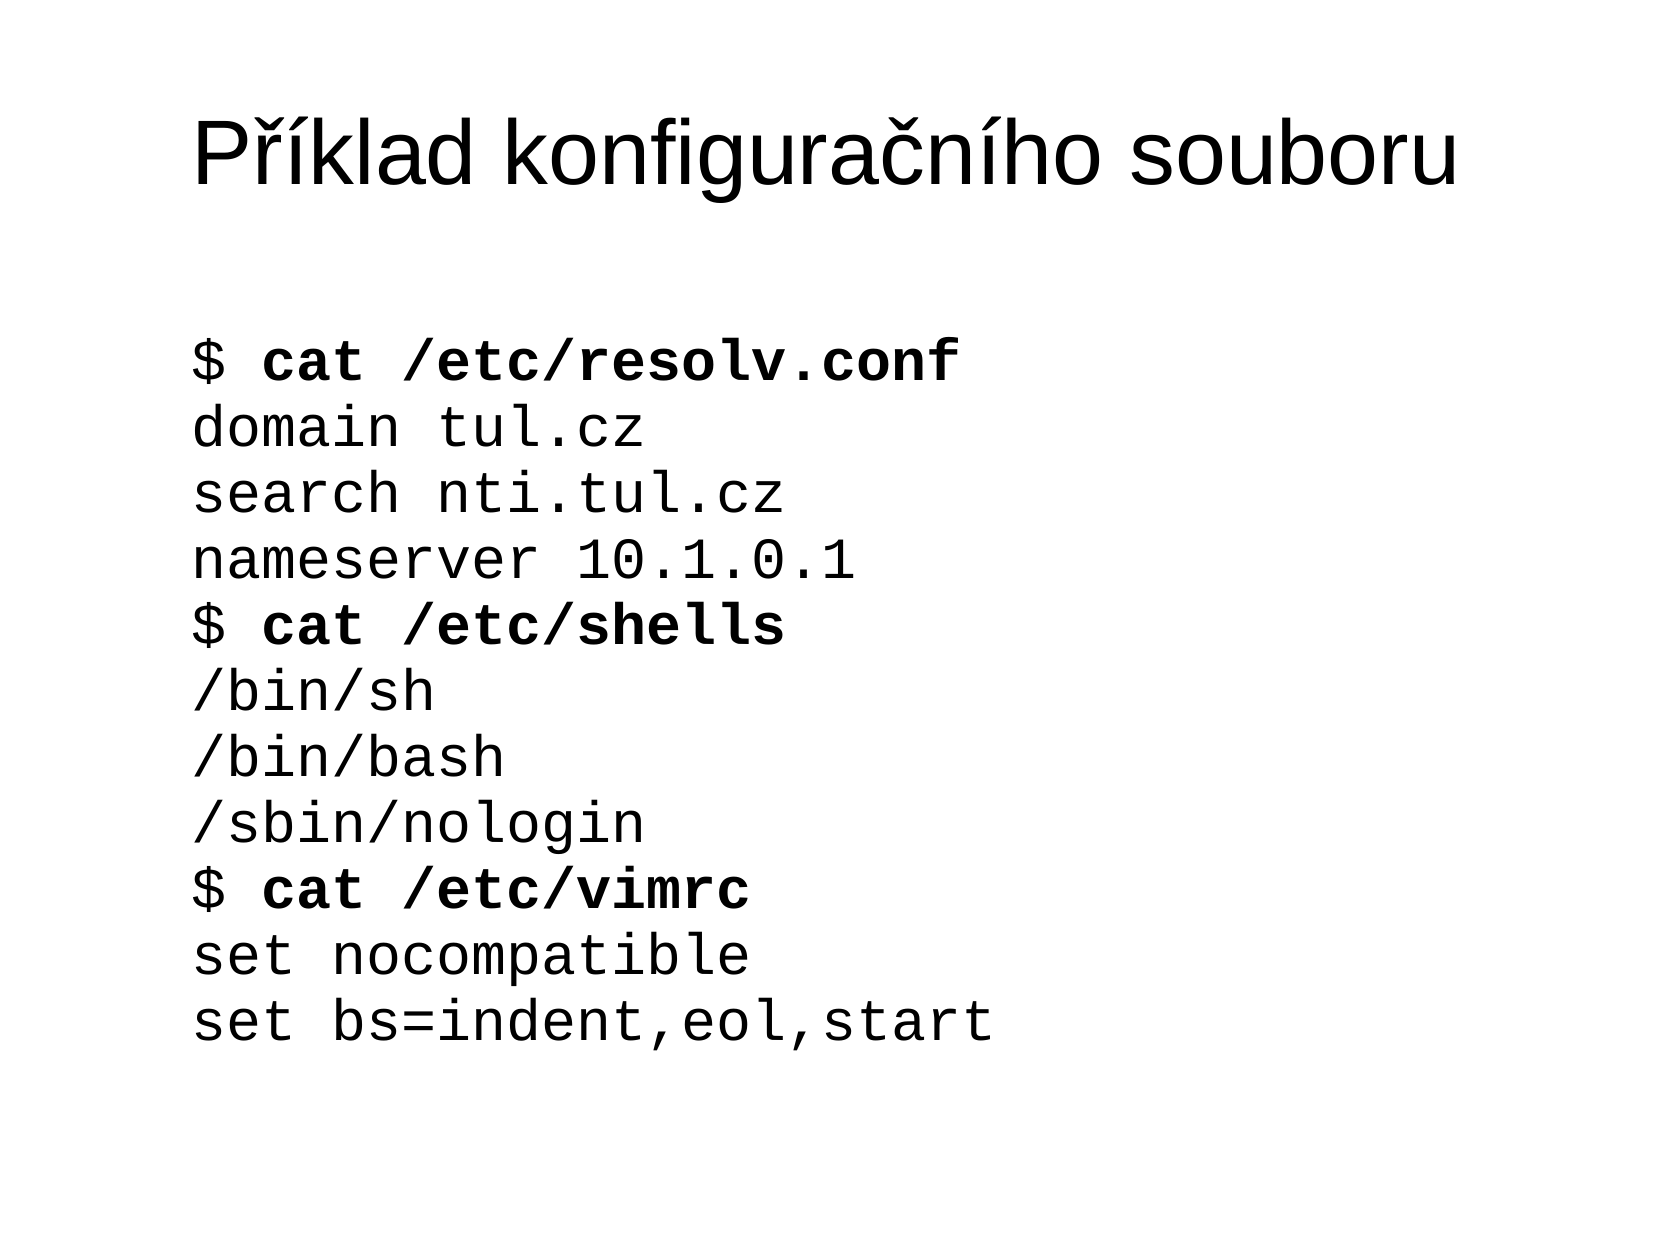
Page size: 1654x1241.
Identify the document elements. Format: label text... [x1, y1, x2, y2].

text_box $ cat /etc/resolv.conf domain tul.cz search nti.tul.cz nameserver 10.1.0.1 $ cat /etc/shells /bin/sh /bin/bash /sbin/nologin $ cat /etc/vimrc set nocompatible set bs=indent,eol,start [177, 324, 1359, 1042]
title Příklad konfiguračního souboru [82, 56, 1571, 250]
